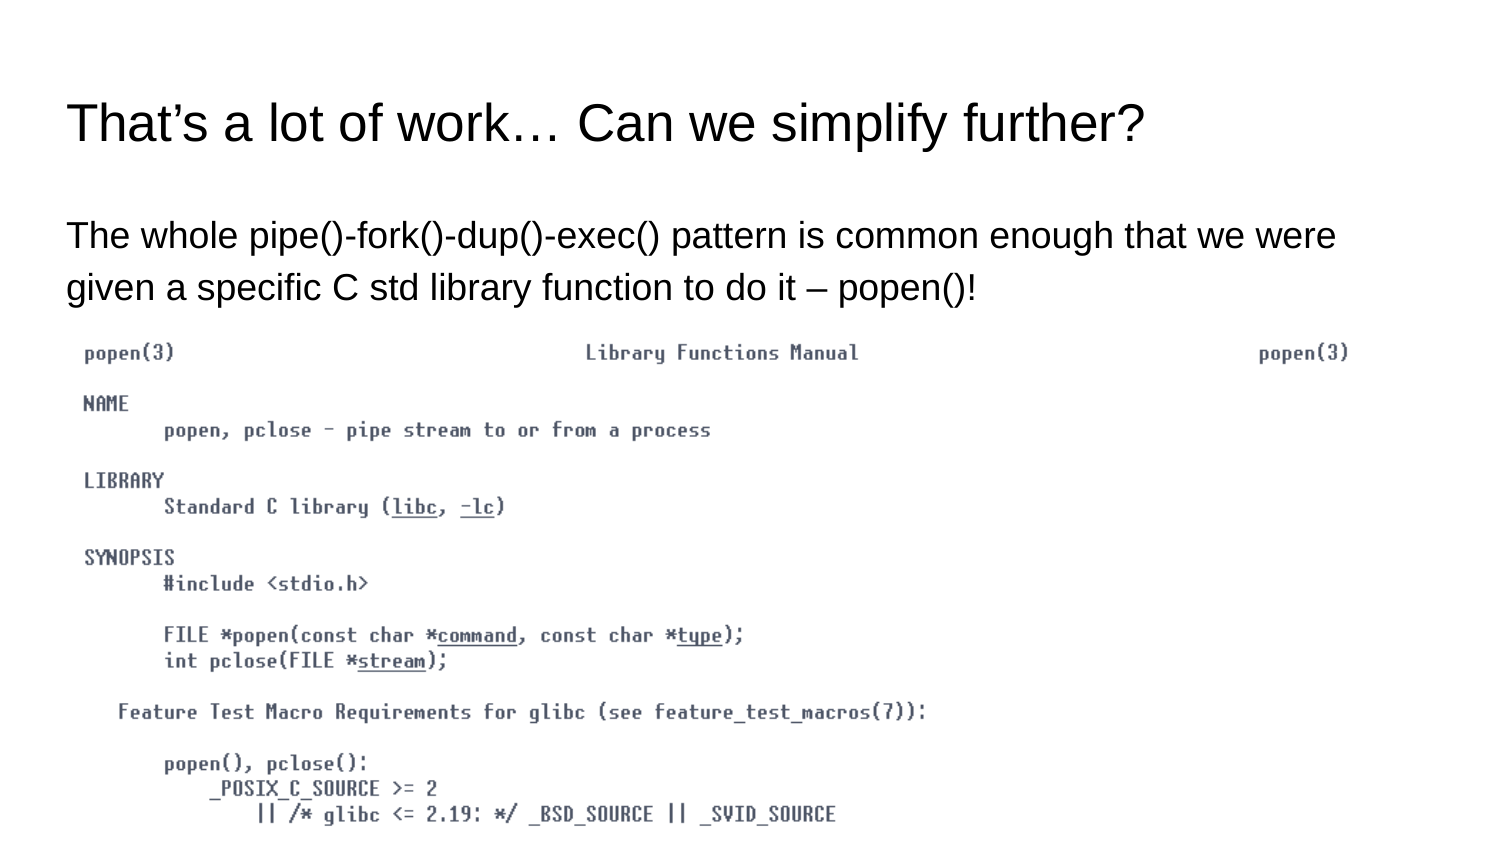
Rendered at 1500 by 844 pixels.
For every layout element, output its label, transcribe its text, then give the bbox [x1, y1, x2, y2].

title That’s a lot of work… Can we simplify further? [51, 72, 1449, 167]
picture [77, 330, 1387, 844]
list The whole pipe()-fork()-dup()-exec() pattern is common enough that we were given a specific C std library function to do it – popen()! [51, 189, 1449, 750]
